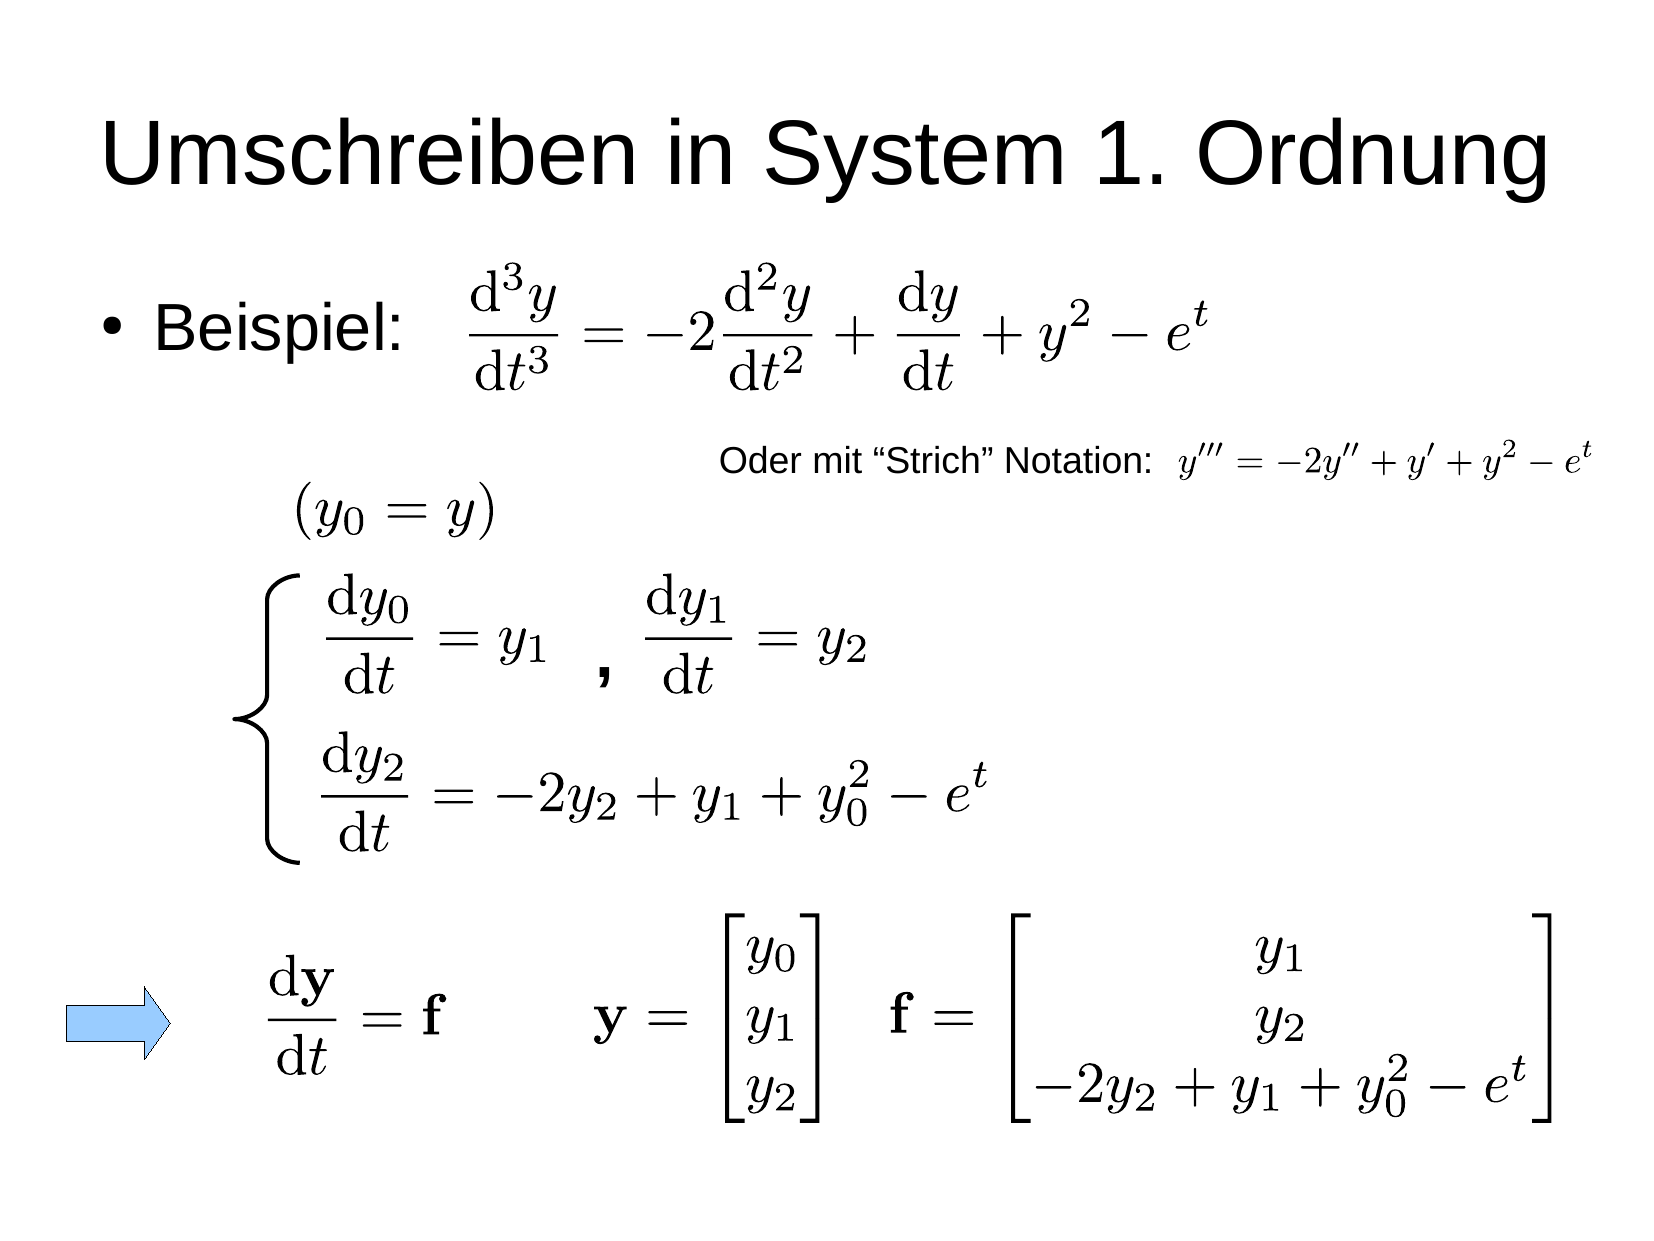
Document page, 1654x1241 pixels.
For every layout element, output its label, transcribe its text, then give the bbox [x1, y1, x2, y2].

text_box [592, 913, 839, 1123]
text_box [291, 481, 499, 540]
text_box [1177, 439, 1593, 481]
text_box [321, 731, 989, 852]
text_box [888, 913, 1571, 1123]
text_box [66, 986, 171, 1060]
text_box Oder mit “Strich” Notation: [703, 432, 1170, 490]
list Beispiel: [82, 290, 1571, 1094]
title Umschreiben in System 1. Ordnung [82, 56, 1571, 250]
text_box , [580, 609, 629, 700]
text_box [469, 262, 1210, 391]
text_box [267, 954, 448, 1075]
text_box [645, 573, 868, 694]
text_box [326, 573, 549, 694]
